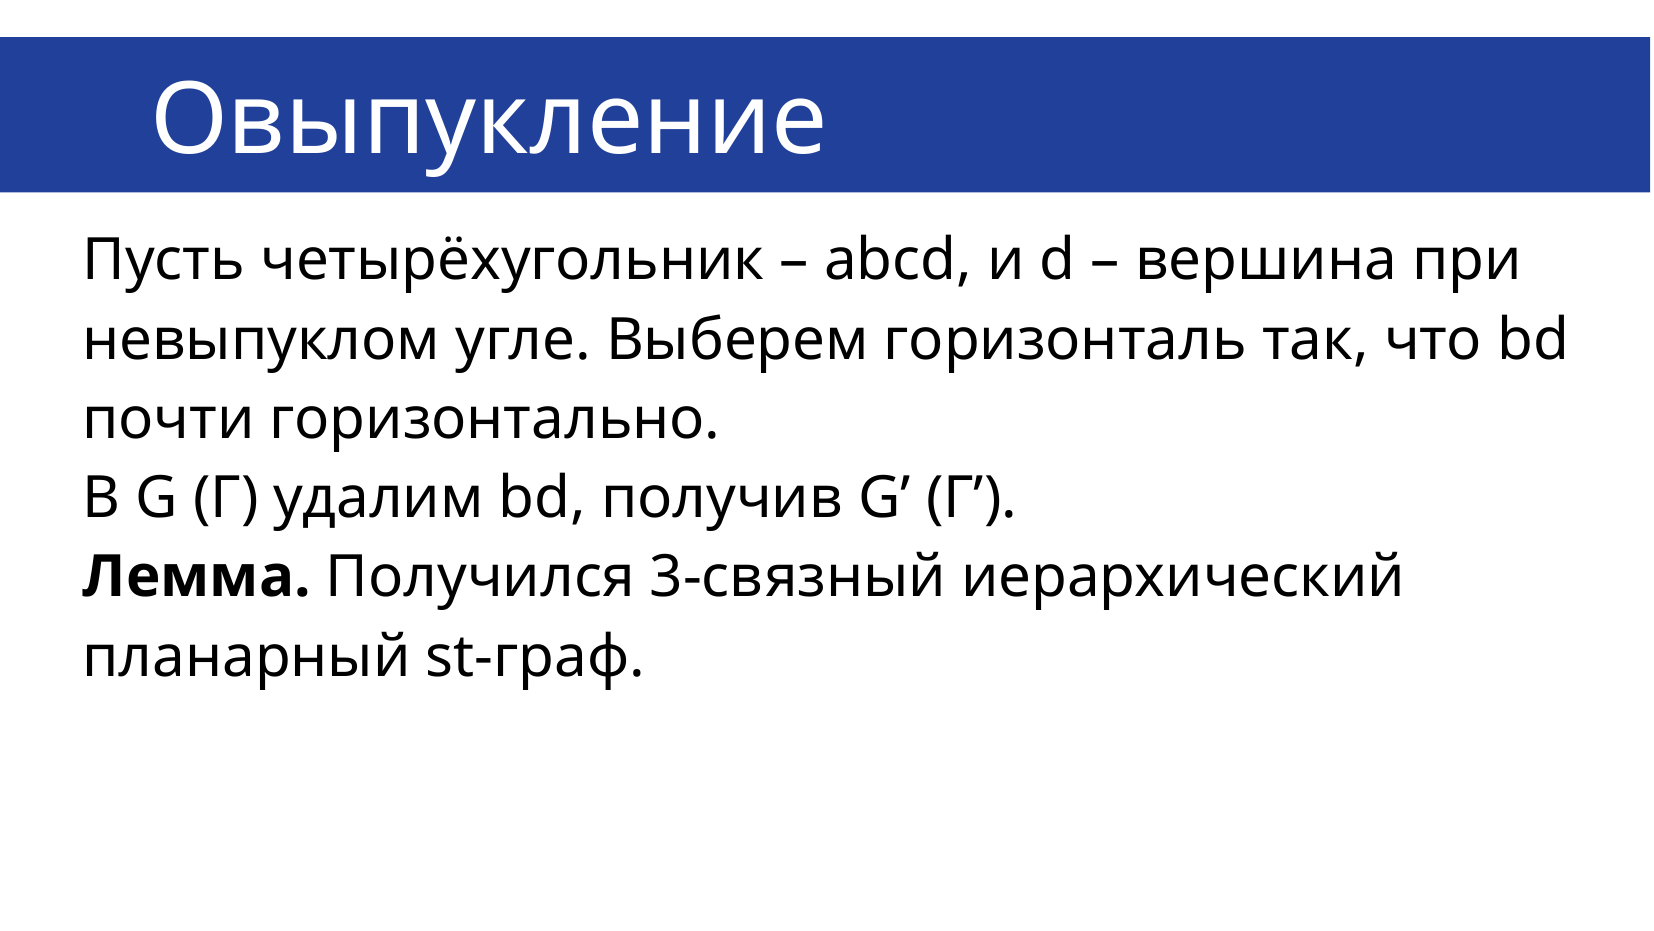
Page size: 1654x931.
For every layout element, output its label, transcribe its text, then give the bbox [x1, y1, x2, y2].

subtitle Пусть четырёхугольник – abcd, и d – вершина при невыпуклом угле. Выберем горизонталь так, что bd почти горизонтально. В G (Г) удалим bd, получив G’ (Г’). Лемма. Получился 3-связный иерархический планарный st-граф. [82, 217, 1576, 773]
title Овыпукление [0, 37, 1651, 193]
